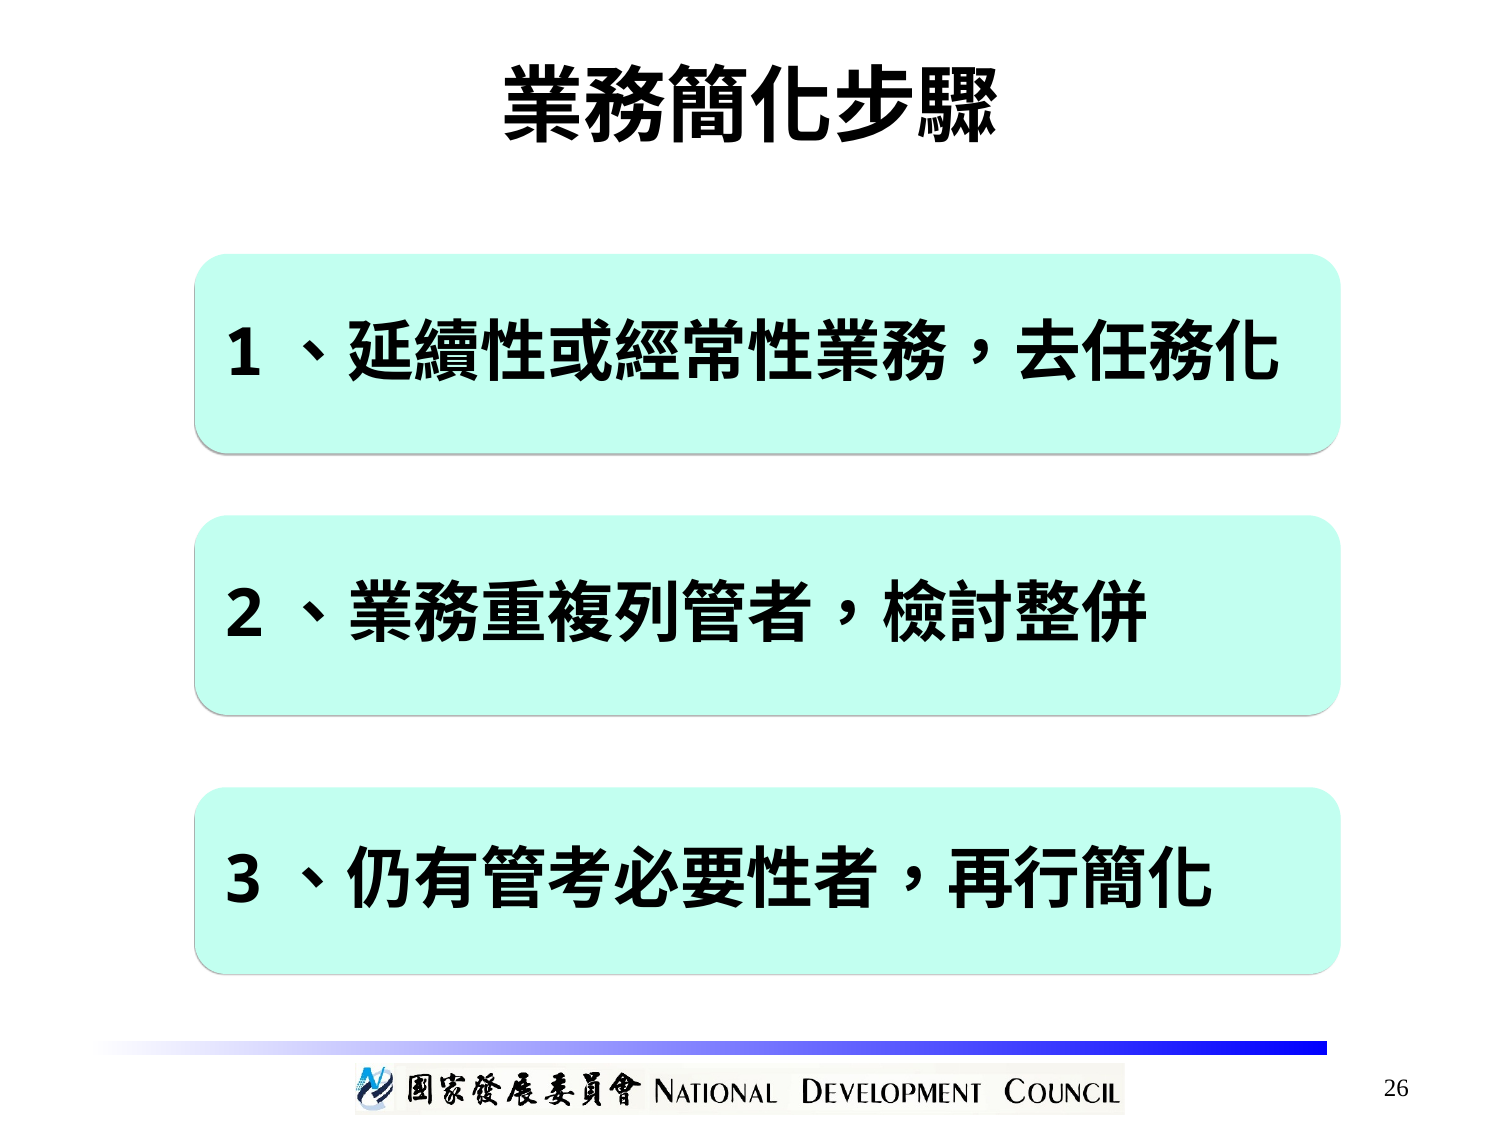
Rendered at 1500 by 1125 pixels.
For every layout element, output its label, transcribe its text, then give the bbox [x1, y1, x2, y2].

title 業務簡化步驟 [75, 45, 1426, 233]
text_box [1368, 1063, 1485, 1100]
text_box 1、延續性或經常性業務，去任務化 [194, 253, 1341, 454]
text_box 3、仍有管考必要性者，再行簡化 [194, 787, 1341, 974]
text_box 2、業務重複列管者，檢討整併 [194, 515, 1341, 715]
